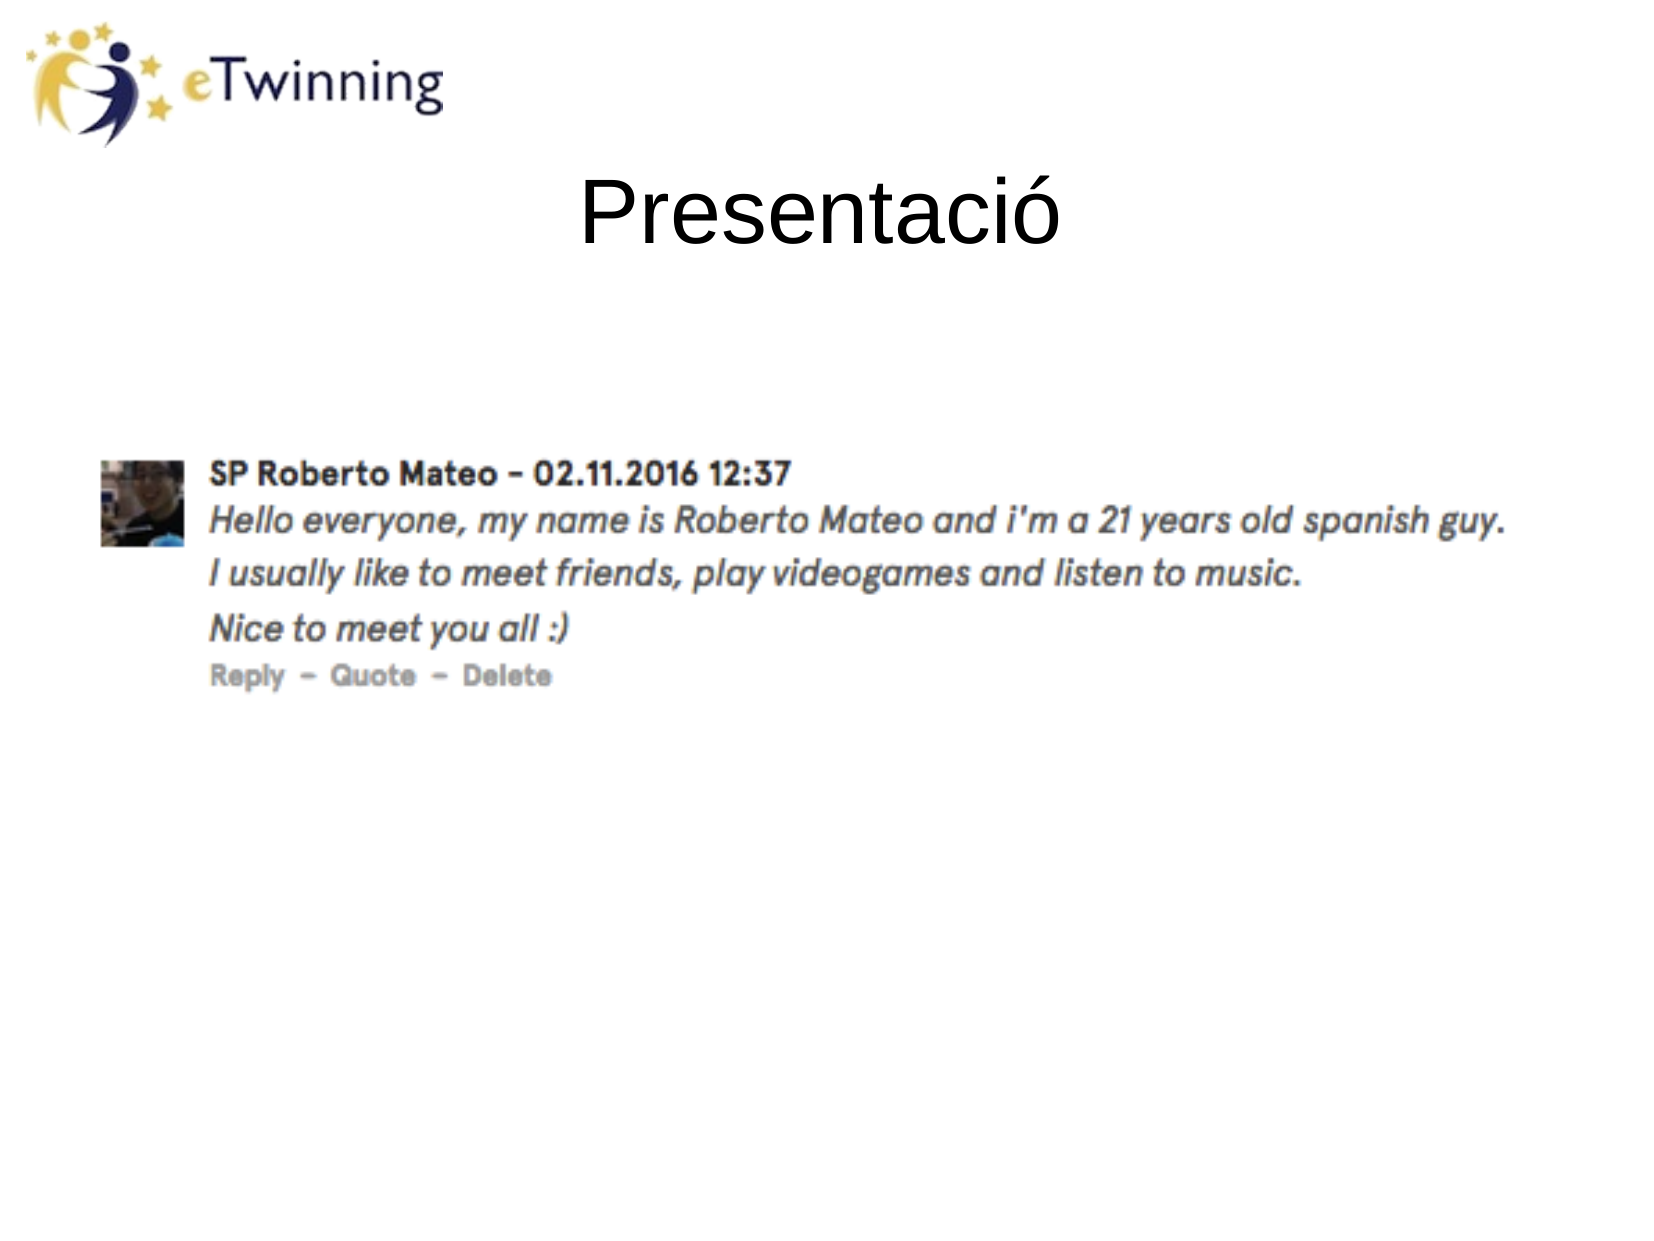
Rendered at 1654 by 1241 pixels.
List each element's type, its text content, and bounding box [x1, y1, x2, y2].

picture [26, 20, 443, 148]
title Presentació [76, 127, 1565, 296]
picture [88, 442, 1521, 709]
